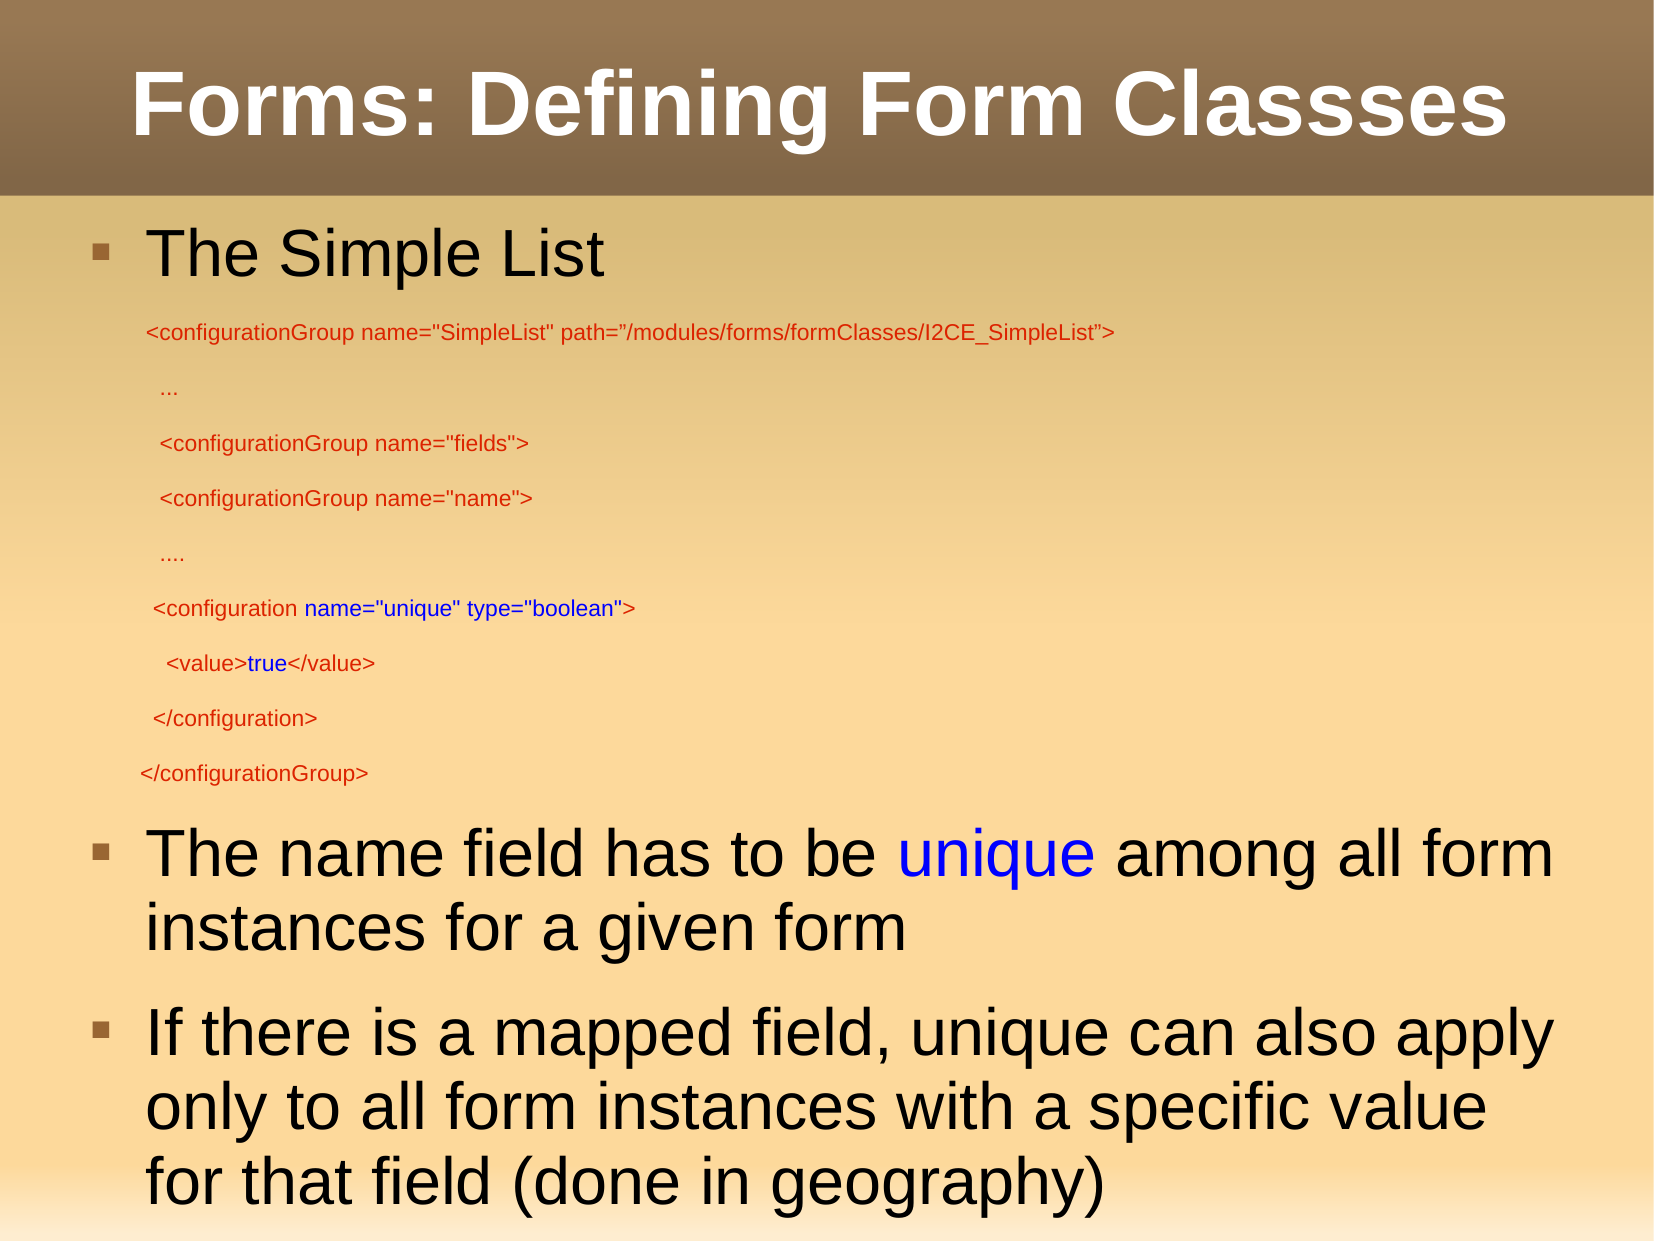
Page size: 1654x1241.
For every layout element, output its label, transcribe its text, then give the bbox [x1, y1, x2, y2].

picture [0, 0, 1654, 1241]
title Forms: Defining Form Classses [76, 7, 1565, 200]
list The Simple List <configurationGroup name="SimpleList" path=”/modules/forms/formClasses/I2CE_SimpleList”> ... <configurationGroup name="fields"> <configurationGroup name="name"> .... <configuration name="unique" type="boolean"> <value>true</value> </configuration> </configurationGroup> The name field has to be unique among all form instances for a given form If there is a mapped field, unique can also apply only to all form instances with a specific value for that field (done in geography) [75, 215, 1564, 1219]
